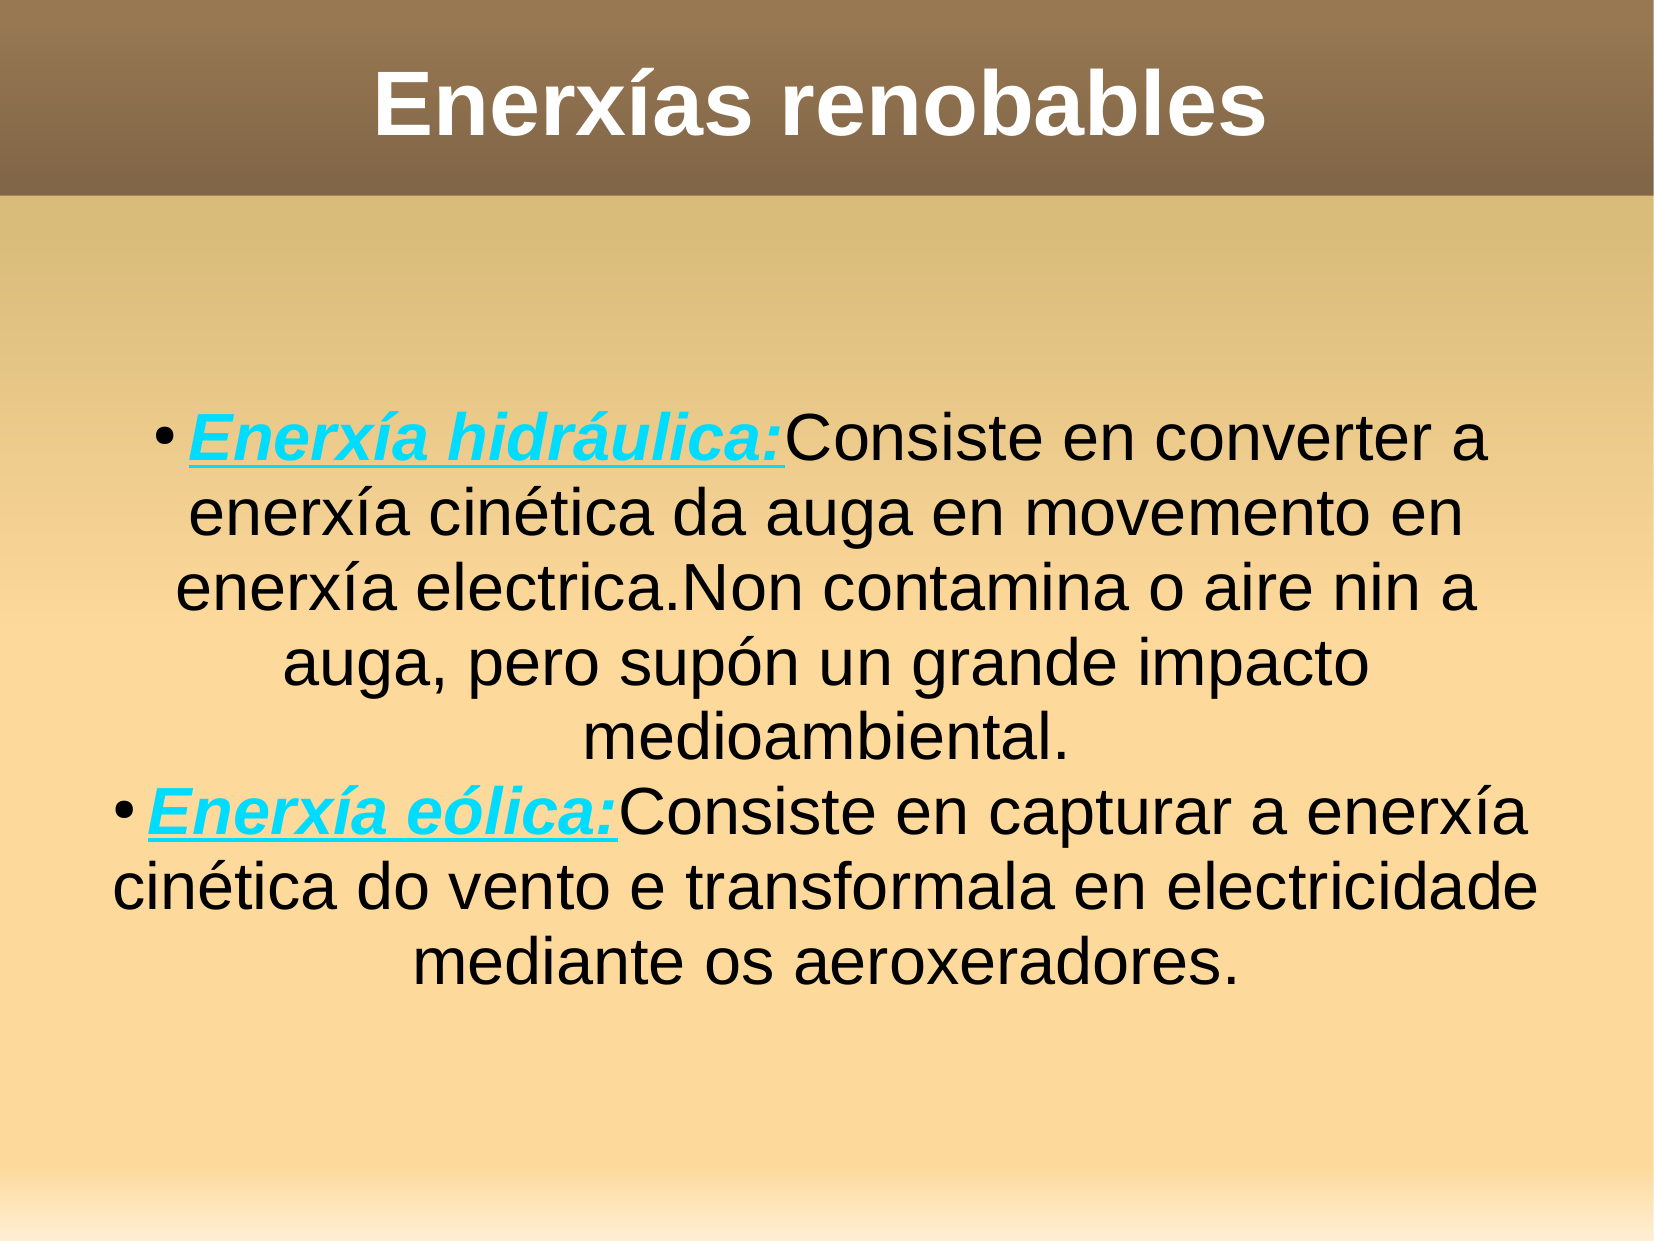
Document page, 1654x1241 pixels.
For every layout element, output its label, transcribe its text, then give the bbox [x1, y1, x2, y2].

subtitle Enerxía hidráulica:Consiste en converter a enerxía cinética da auga en movemento en enerxía electrica.Non contamina o aire nin a auga, pero supón un grande impacto medioambiental. Enerxía eólica:Consiste en capturar a enerxía cinética do vento e transformala en electricidade mediante os aeroxeradores. [82, 297, 1571, 1102]
title Enerxías renobables [76, 7, 1565, 200]
picture [0, 0, 1654, 1241]
